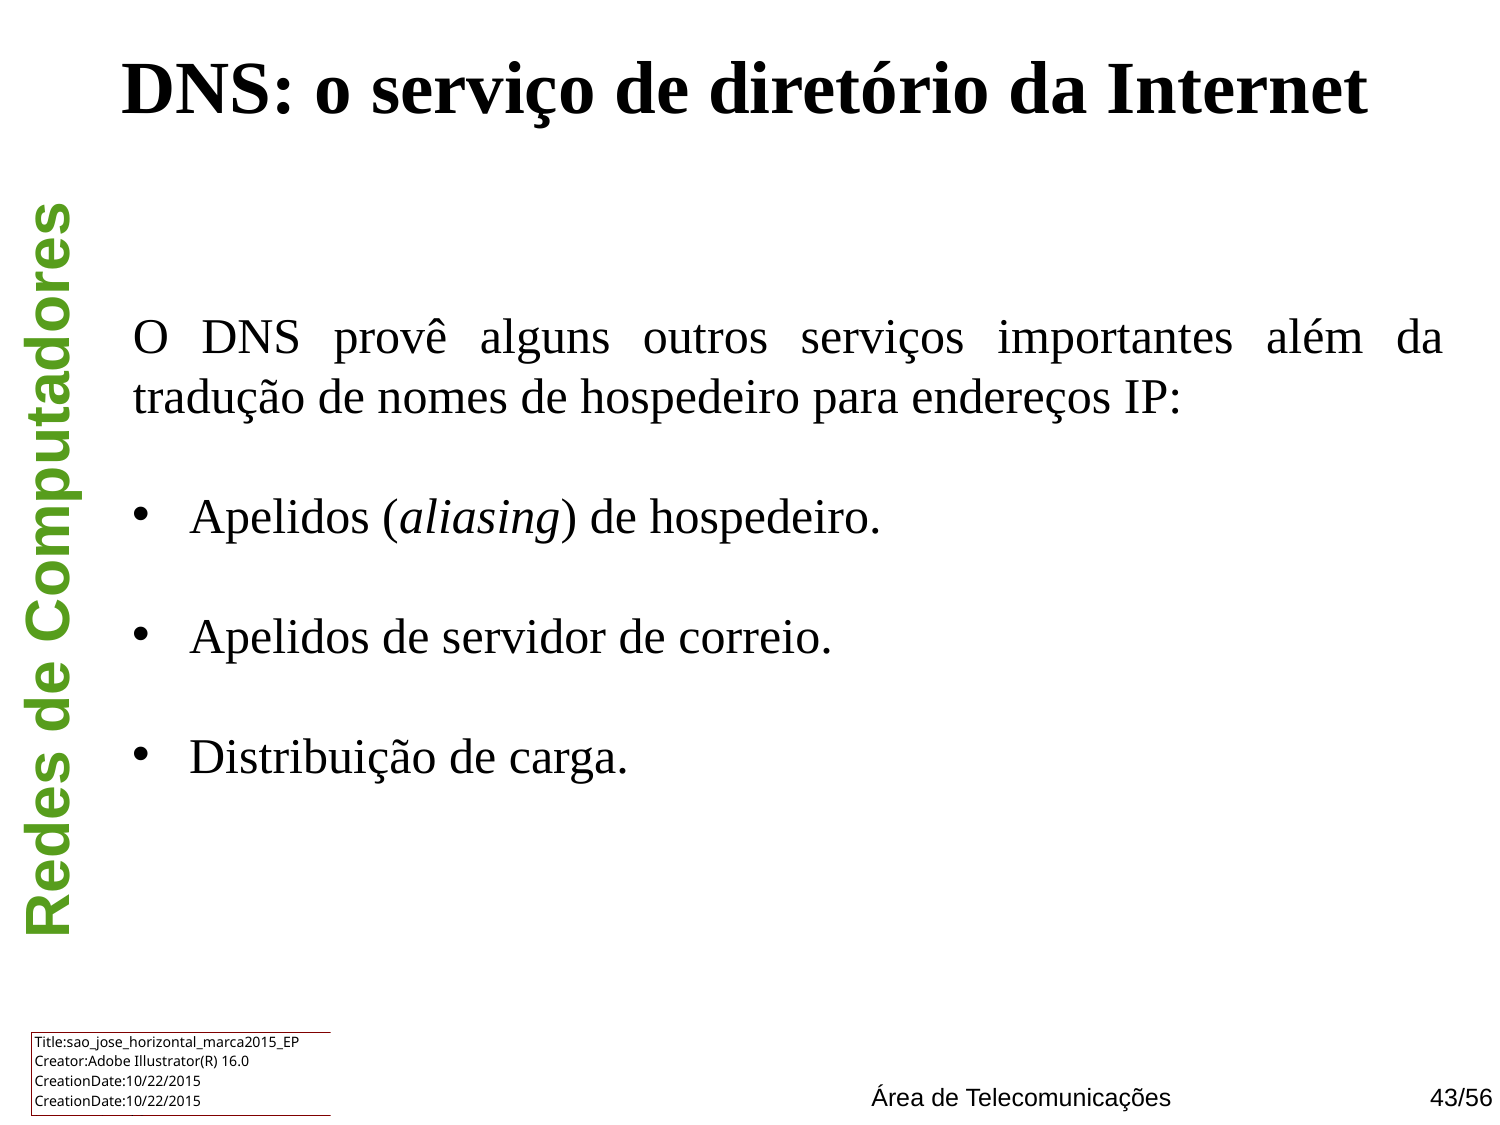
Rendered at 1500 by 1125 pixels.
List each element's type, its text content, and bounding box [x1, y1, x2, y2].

text_box O DNS provê alguns outros serviços importantes além da tradução de nomes de hospedeiro para endereços IP: Apelidos (aliasing) de hospedeiro. Apelidos de servidor de correio. Distribuição de carga. [118, 315, 1459, 1083]
text_box DNS: o serviço de diretório da Internet [106, 30, 1465, 315]
